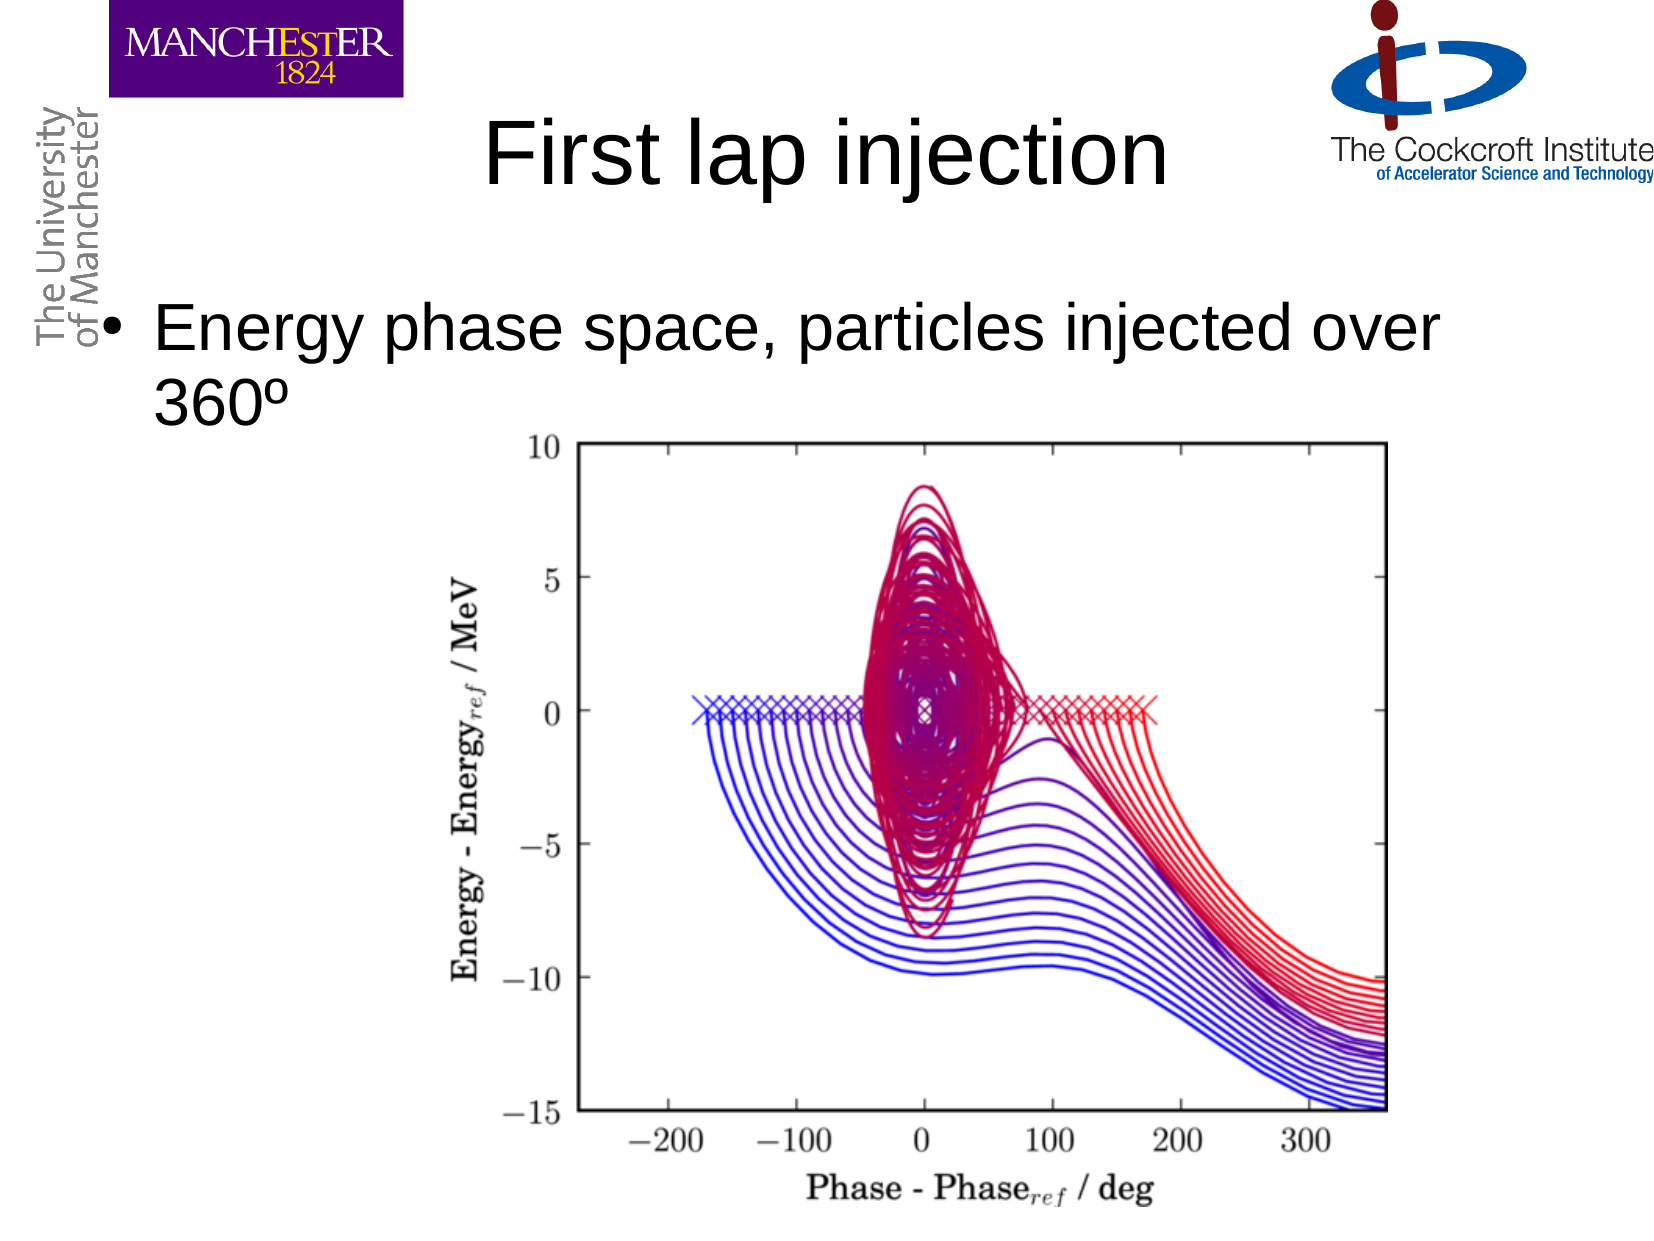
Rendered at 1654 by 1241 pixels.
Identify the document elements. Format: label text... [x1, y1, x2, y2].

picture [450, 431, 1388, 1207]
list Energy phase space, particles injected over 360º [82, 290, 1571, 1109]
title First lap injection [82, 49, 1571, 257]
picture [0, 0, 404, 347]
picture [1331, 0, 1654, 183]
